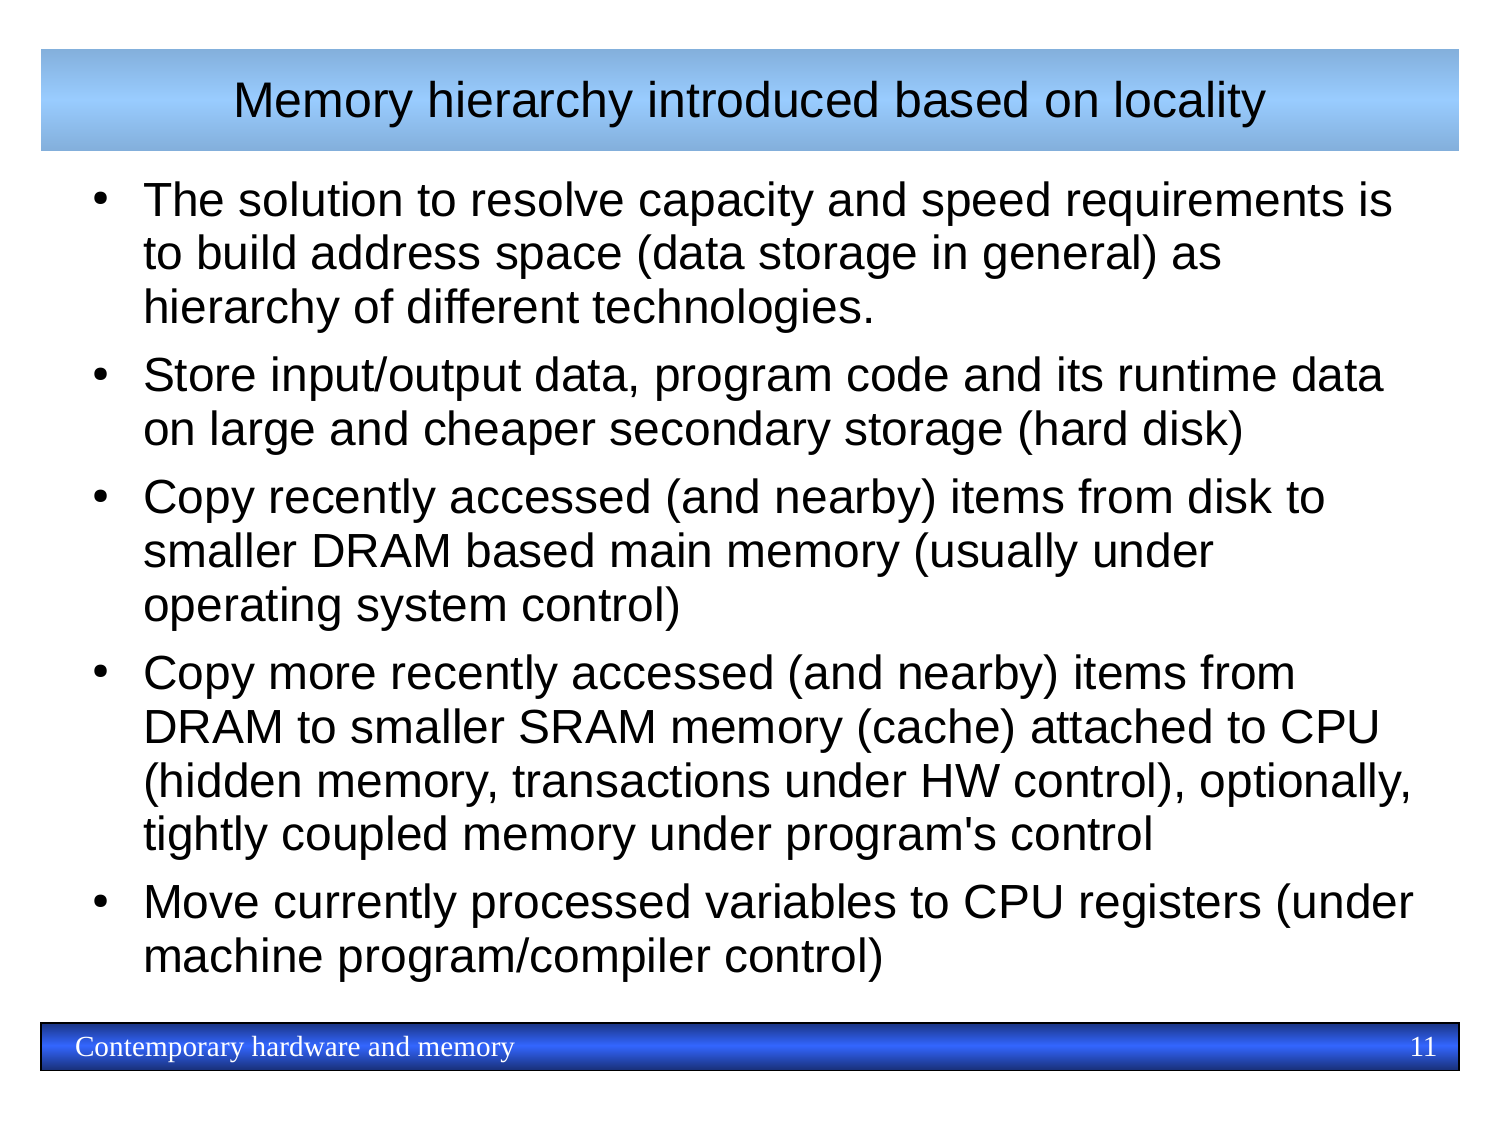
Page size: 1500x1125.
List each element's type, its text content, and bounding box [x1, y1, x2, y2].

title Memory hierarchy introduced based on locality [41, 49, 1459, 151]
list The solution to resolve capacity and speed requirements is to build address space (data storage in general) as hierarchy of different technologies. Store input/output data, program code and its runtime data on large and cheaper secondary storage (hard disk) Copy recently accessed (and nearby) items from disk to smaller DRAM based main memory (usually under operating system control) Copy more recently accessed (and nearby) items from DRAM to smaller SRAM memory (cache) attached to CPU (hidden memory, transactions under HW control), optionally, tightly coupled memory under program's control Move currently processed variables to CPU registers (under machine program/compiler control) [75, 172, 1426, 1000]
